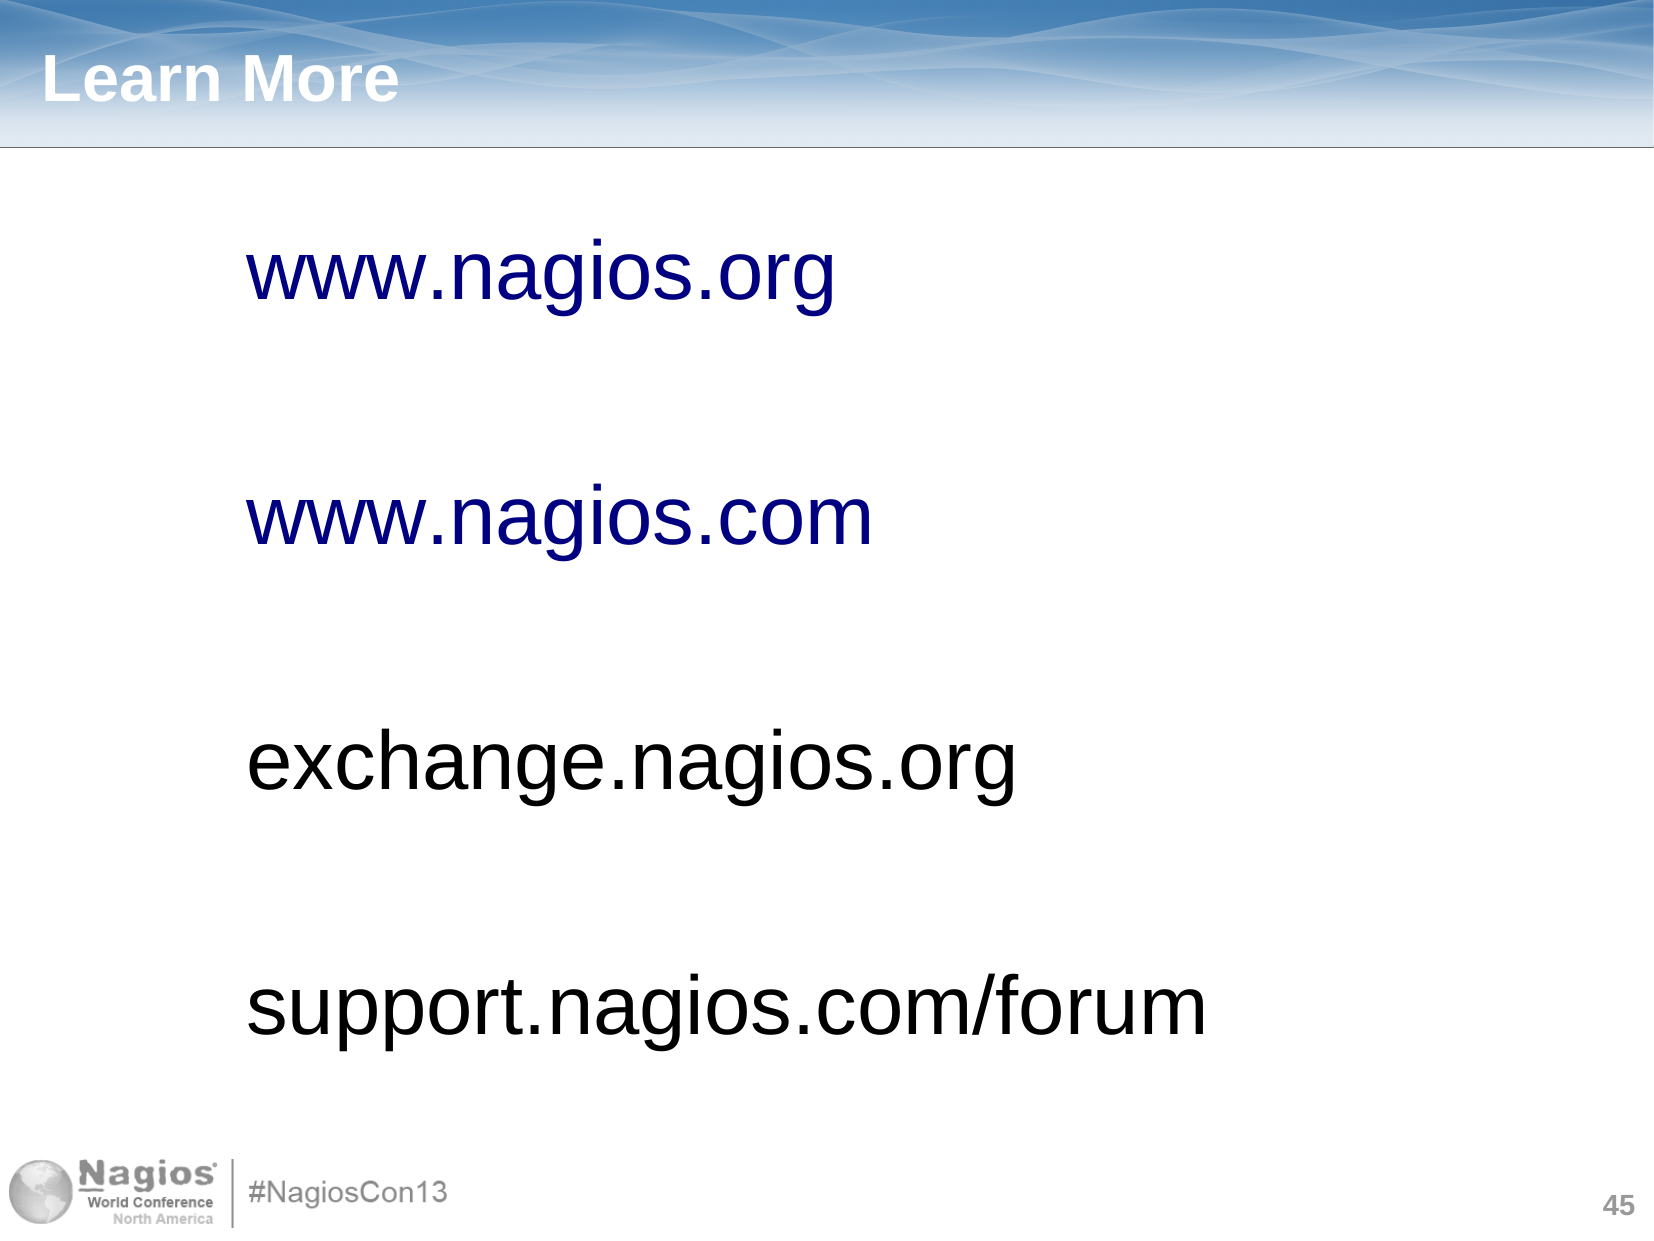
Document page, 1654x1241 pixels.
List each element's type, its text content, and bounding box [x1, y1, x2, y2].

picture [0, 0, 1654, 147]
picture [9, 1159, 453, 1228]
list www.nagios.org www.nagios.com exchange.nagios.org support.nagios.com/forum [175, 224, 1404, 1159]
title Learn More [41, 29, 1248, 127]
